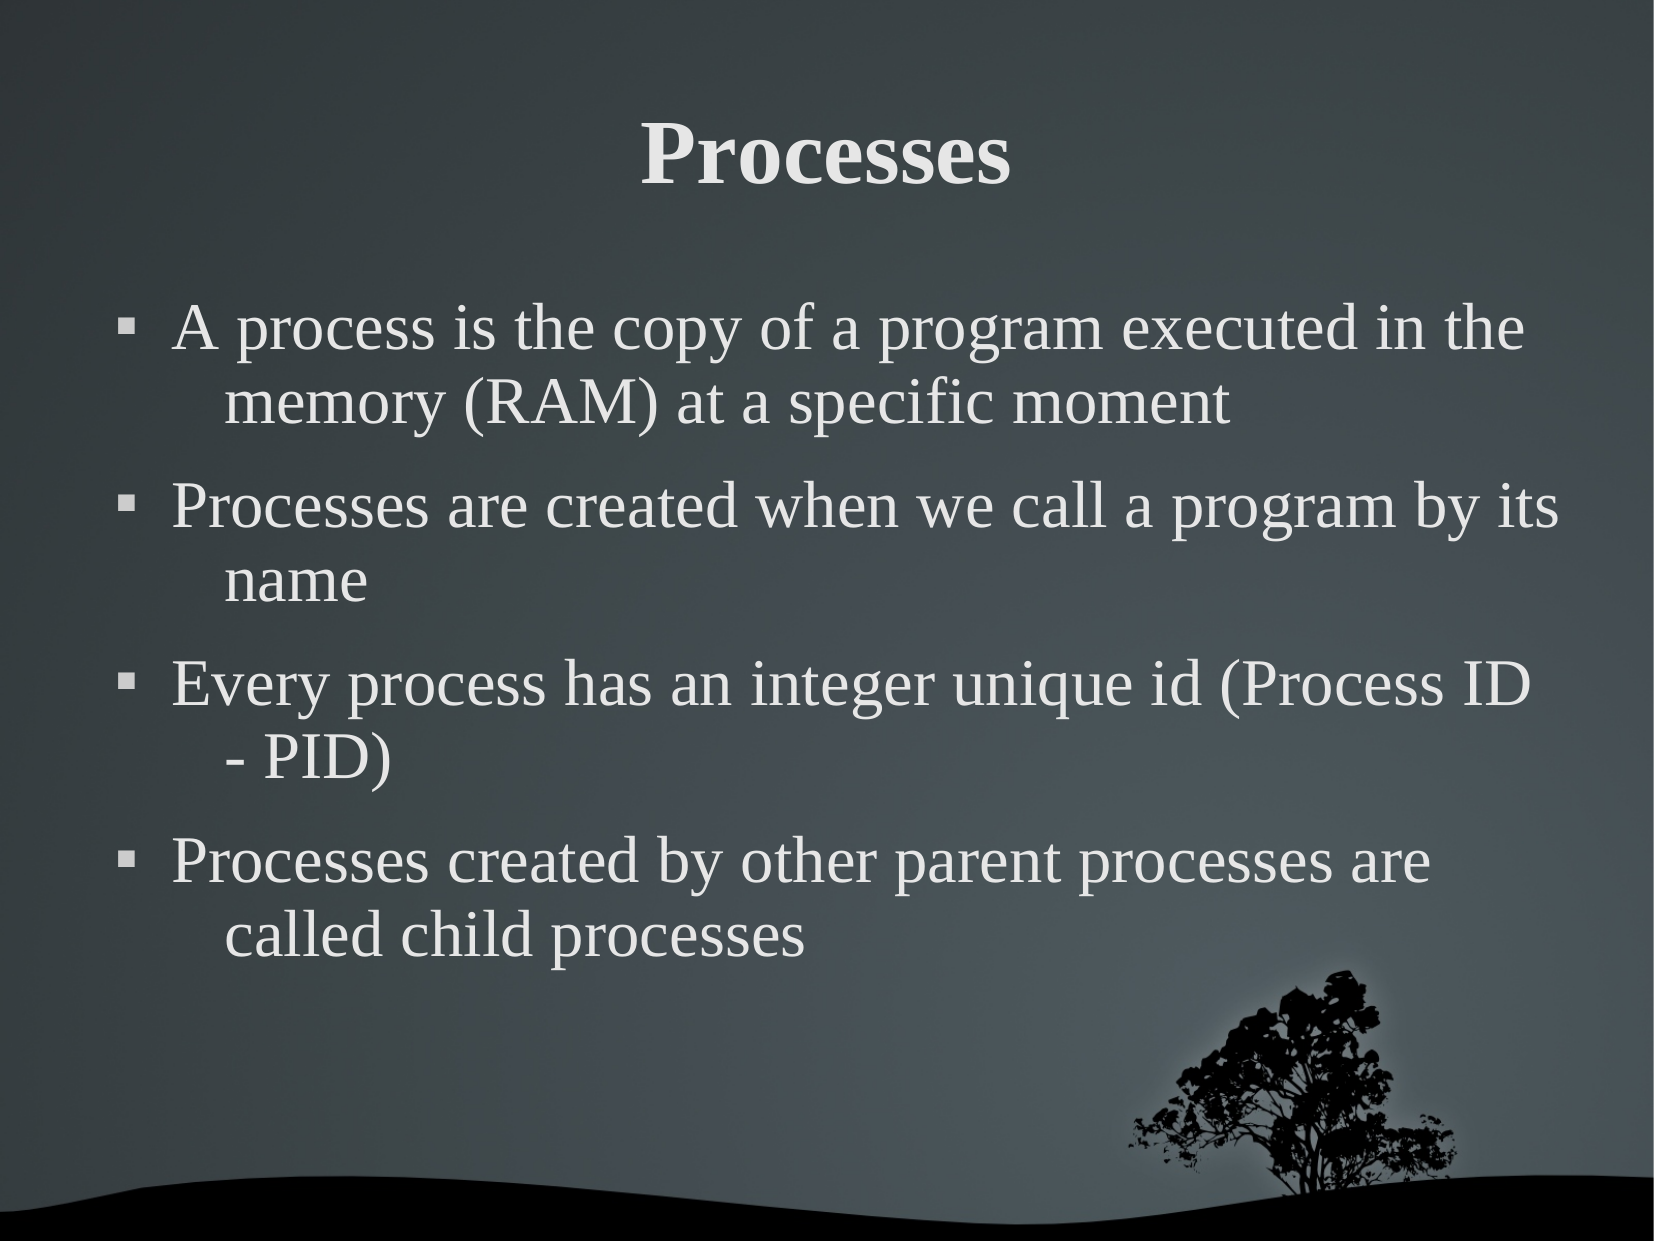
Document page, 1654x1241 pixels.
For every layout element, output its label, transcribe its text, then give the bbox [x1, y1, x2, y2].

title Processes [82, 49, 1571, 257]
list A process is the copy of a program executed in the memory (RAM) at a specific moment Processes are created when we call a program by its name Every process has an integer unique id (Process ID - PID) Processes created by other parent processes are called child processes [82, 290, 1571, 1187]
picture [0, 0, 1654, 1241]
